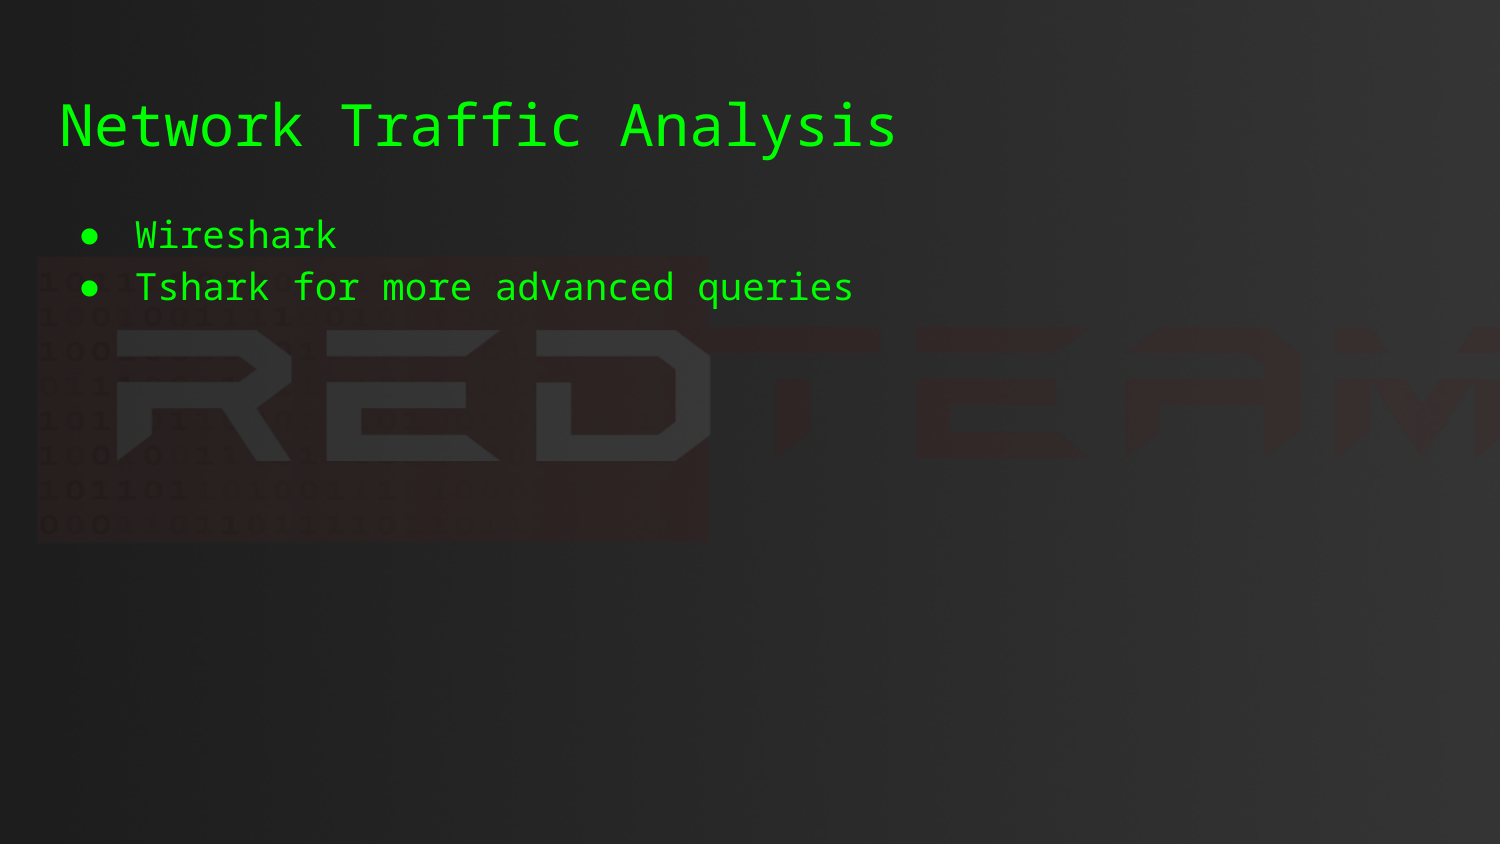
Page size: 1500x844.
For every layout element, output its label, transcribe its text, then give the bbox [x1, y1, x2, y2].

list Wireshark Tshark for more advanced queries [44, 189, 1443, 750]
title Network Traffic Analysis [44, 72, 1443, 167]
picture [0, 0, 1500, 844]
